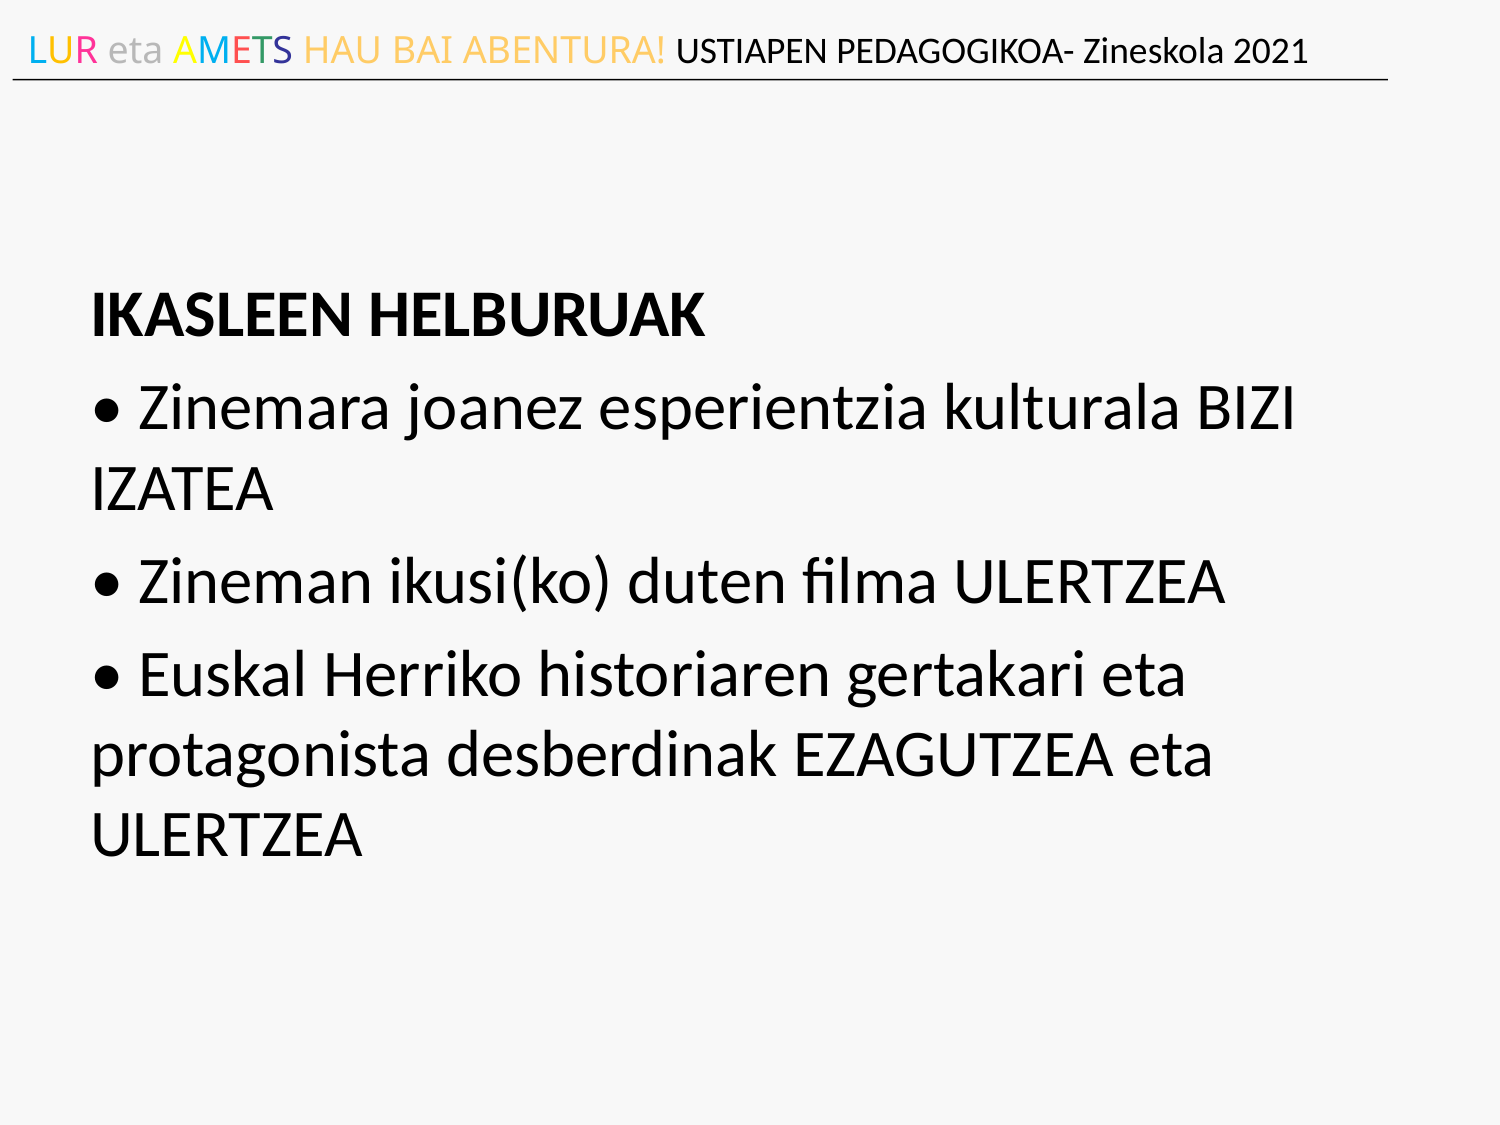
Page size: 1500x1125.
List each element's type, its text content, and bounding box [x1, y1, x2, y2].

list IKASLEEN HELBURUAK • Zinemara joanez esperientzia kulturala BIZI IZATEA • Zineman ikusi(ko) duten filma ULERTZEA • Euskal Herriko historiaren gertakari eta protagonista desberdinak EZAGUTZEA eta ULERTZEA [75, 262, 1425, 1005]
text_box LUR eta AMETS HAU BAI ABENTURA! USTIAPEN PEDAGOGIKOA- Zineskola 2021 [12, 19, 1425, 79]
